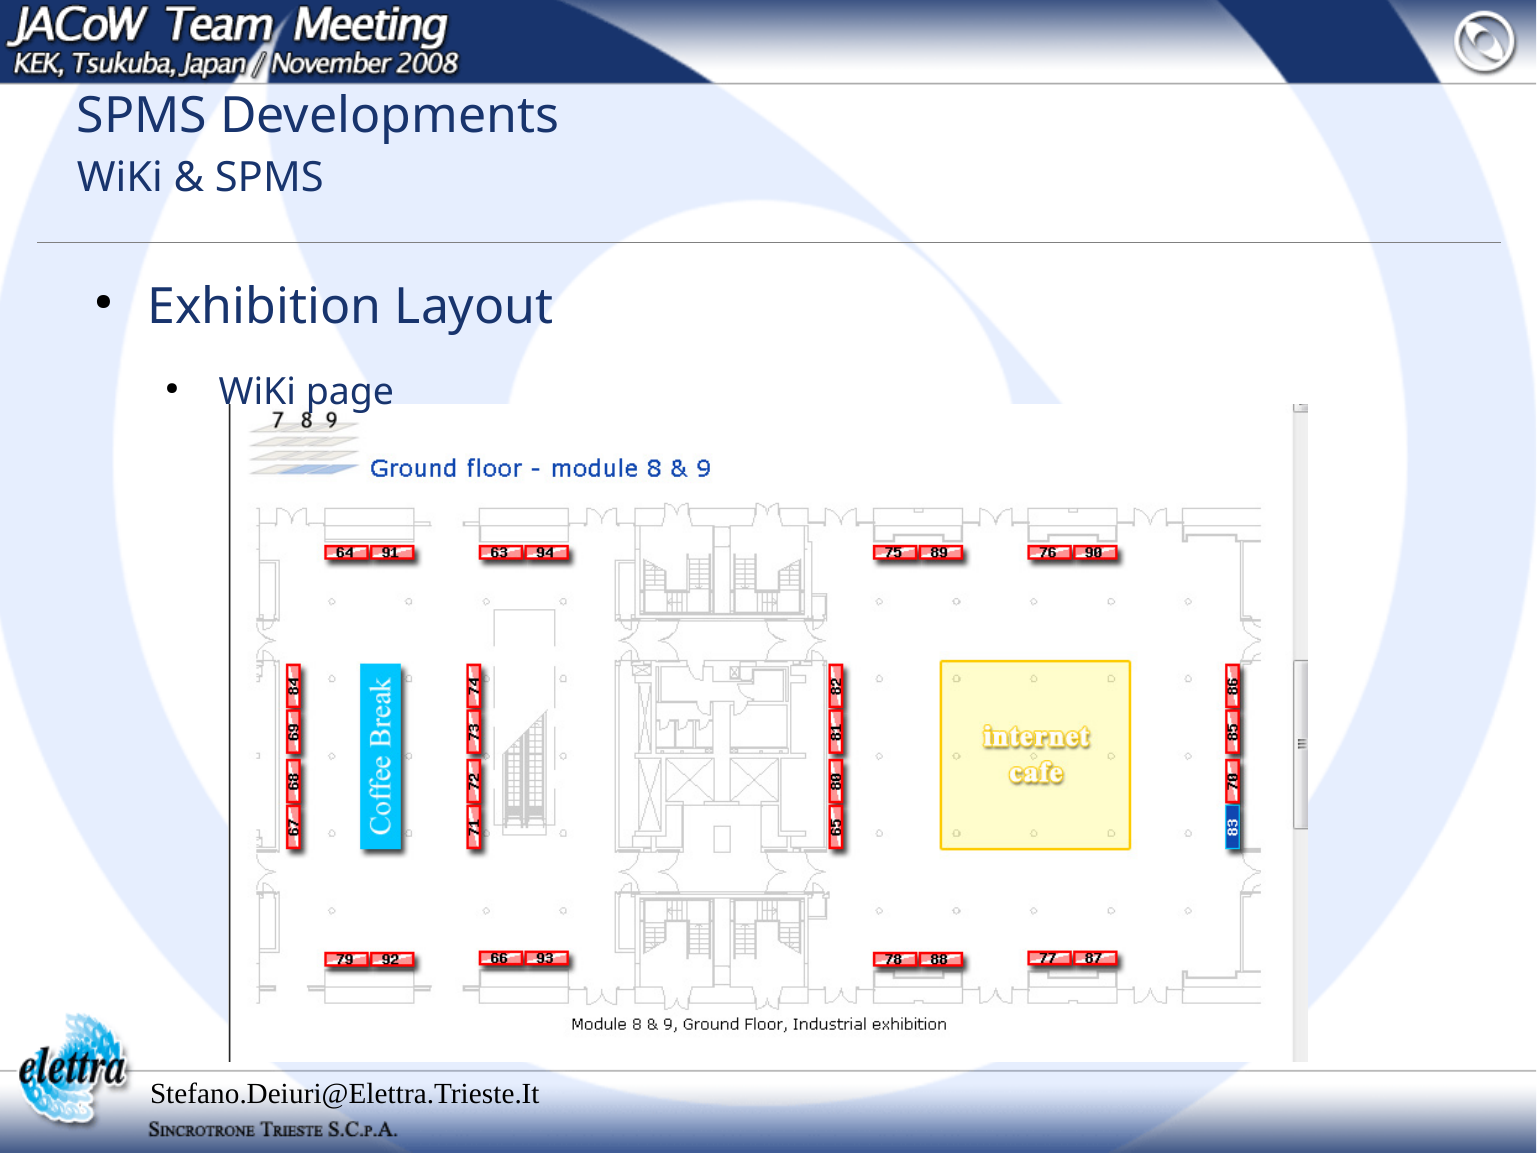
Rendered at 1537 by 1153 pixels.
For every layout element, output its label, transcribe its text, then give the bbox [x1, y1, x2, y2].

picture [0, 0, 1537, 1153]
title SPMS Developments WiKi & SPMS [76, 89, 1460, 262]
list Exhibition Layout WiKi page [76, 269, 1460, 403]
